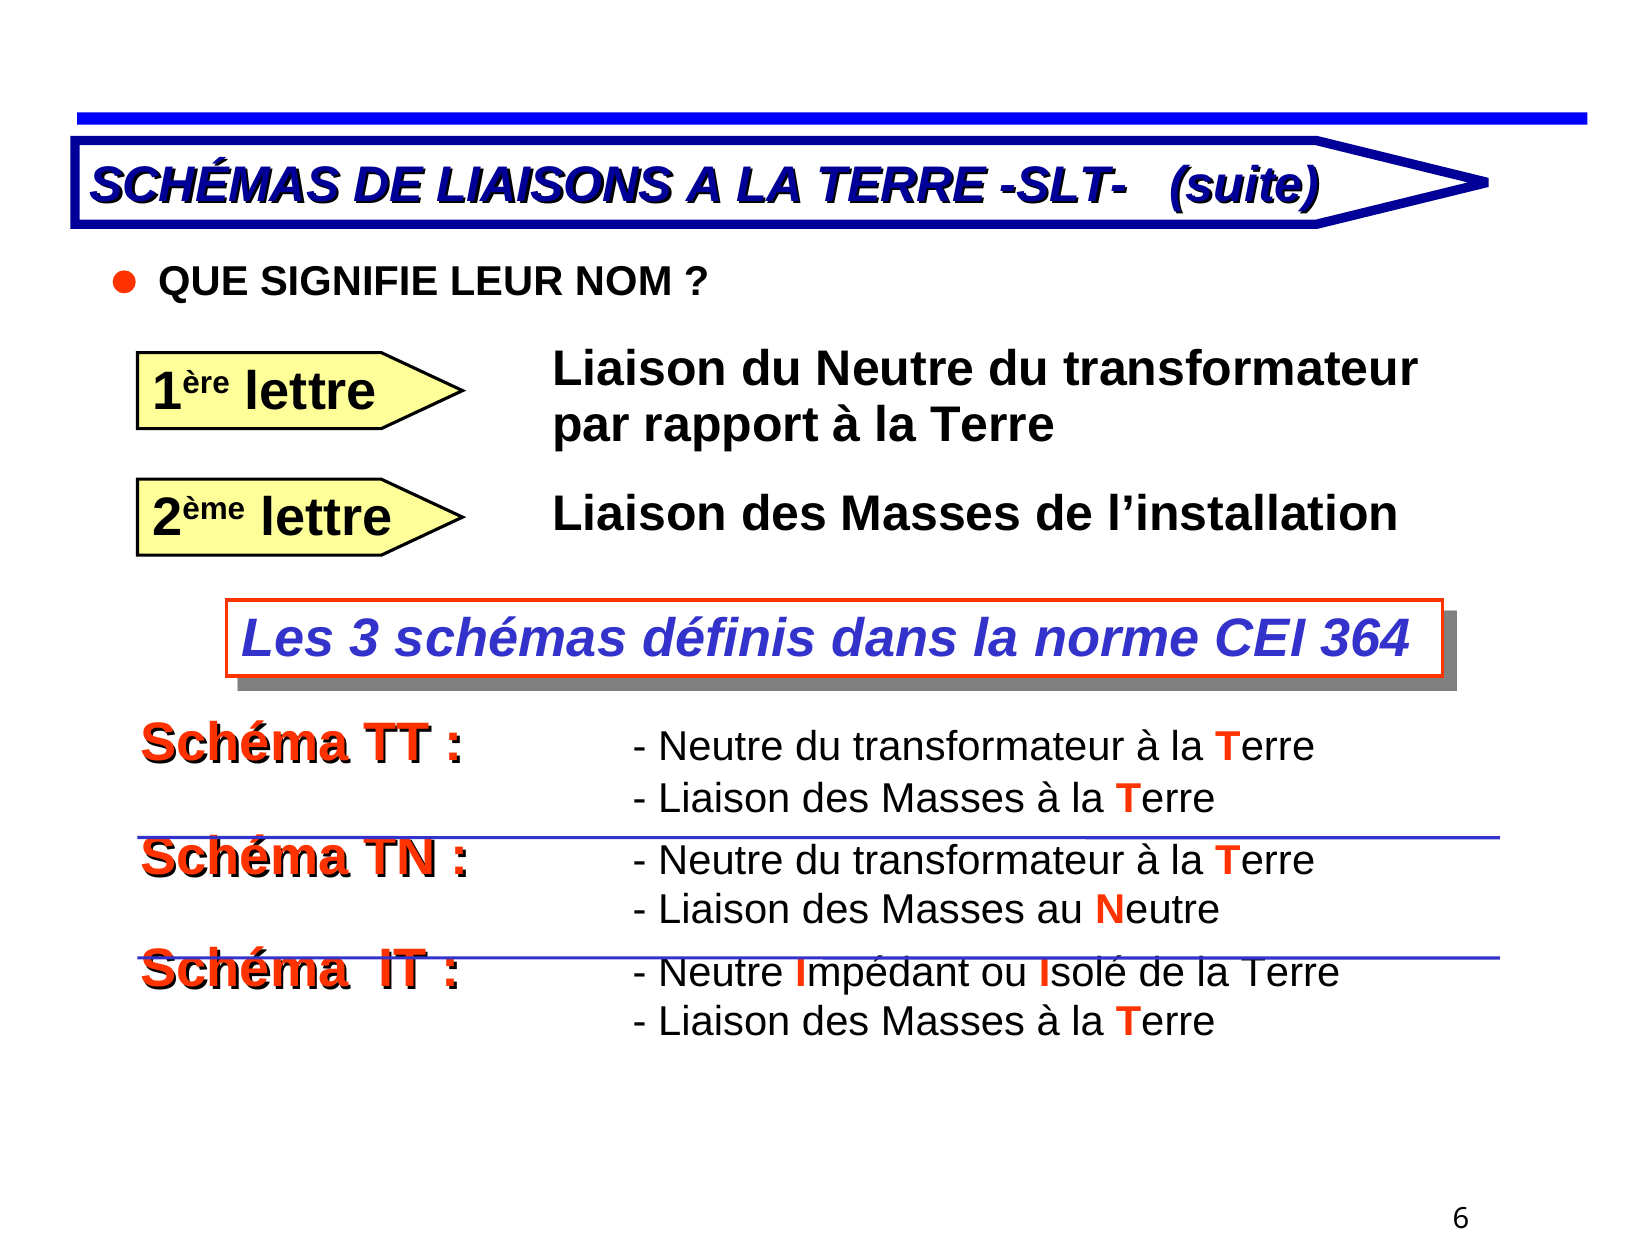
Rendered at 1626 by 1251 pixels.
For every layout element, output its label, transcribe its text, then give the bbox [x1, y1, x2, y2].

text_box SCHÉMAS DE LIAISONS A LA TERRE -SLT- (suite)‏ [75, 140, 1488, 225]
text_box 1ère lettre [137, 352, 463, 429]
text_box Liaison du Neutre du transformateur par rapport à la Terre Liaison des Masses de l’installation [537, 332, 1435, 549]
text_box  QUE SIGNIFIE LEUR NOM ? [95, 249, 725, 312]
text_box Les 3 schémas définis dans la norme CEI 364 [226, 600, 1443, 676]
text_box Schéma TT : - Neutre du transformateur à la Terre - Liaison des Masses à la Terre Schéma TN : - Neutre du transformateur à la Terre - Liaison des Masses au Neutre Schéma IT : - Neutre Impédant ou Isolé de la Terre - Liaison des Masses à la Terre [123, 694, 1560, 1053]
text_box 2ème lettre [137, 479, 463, 556]
